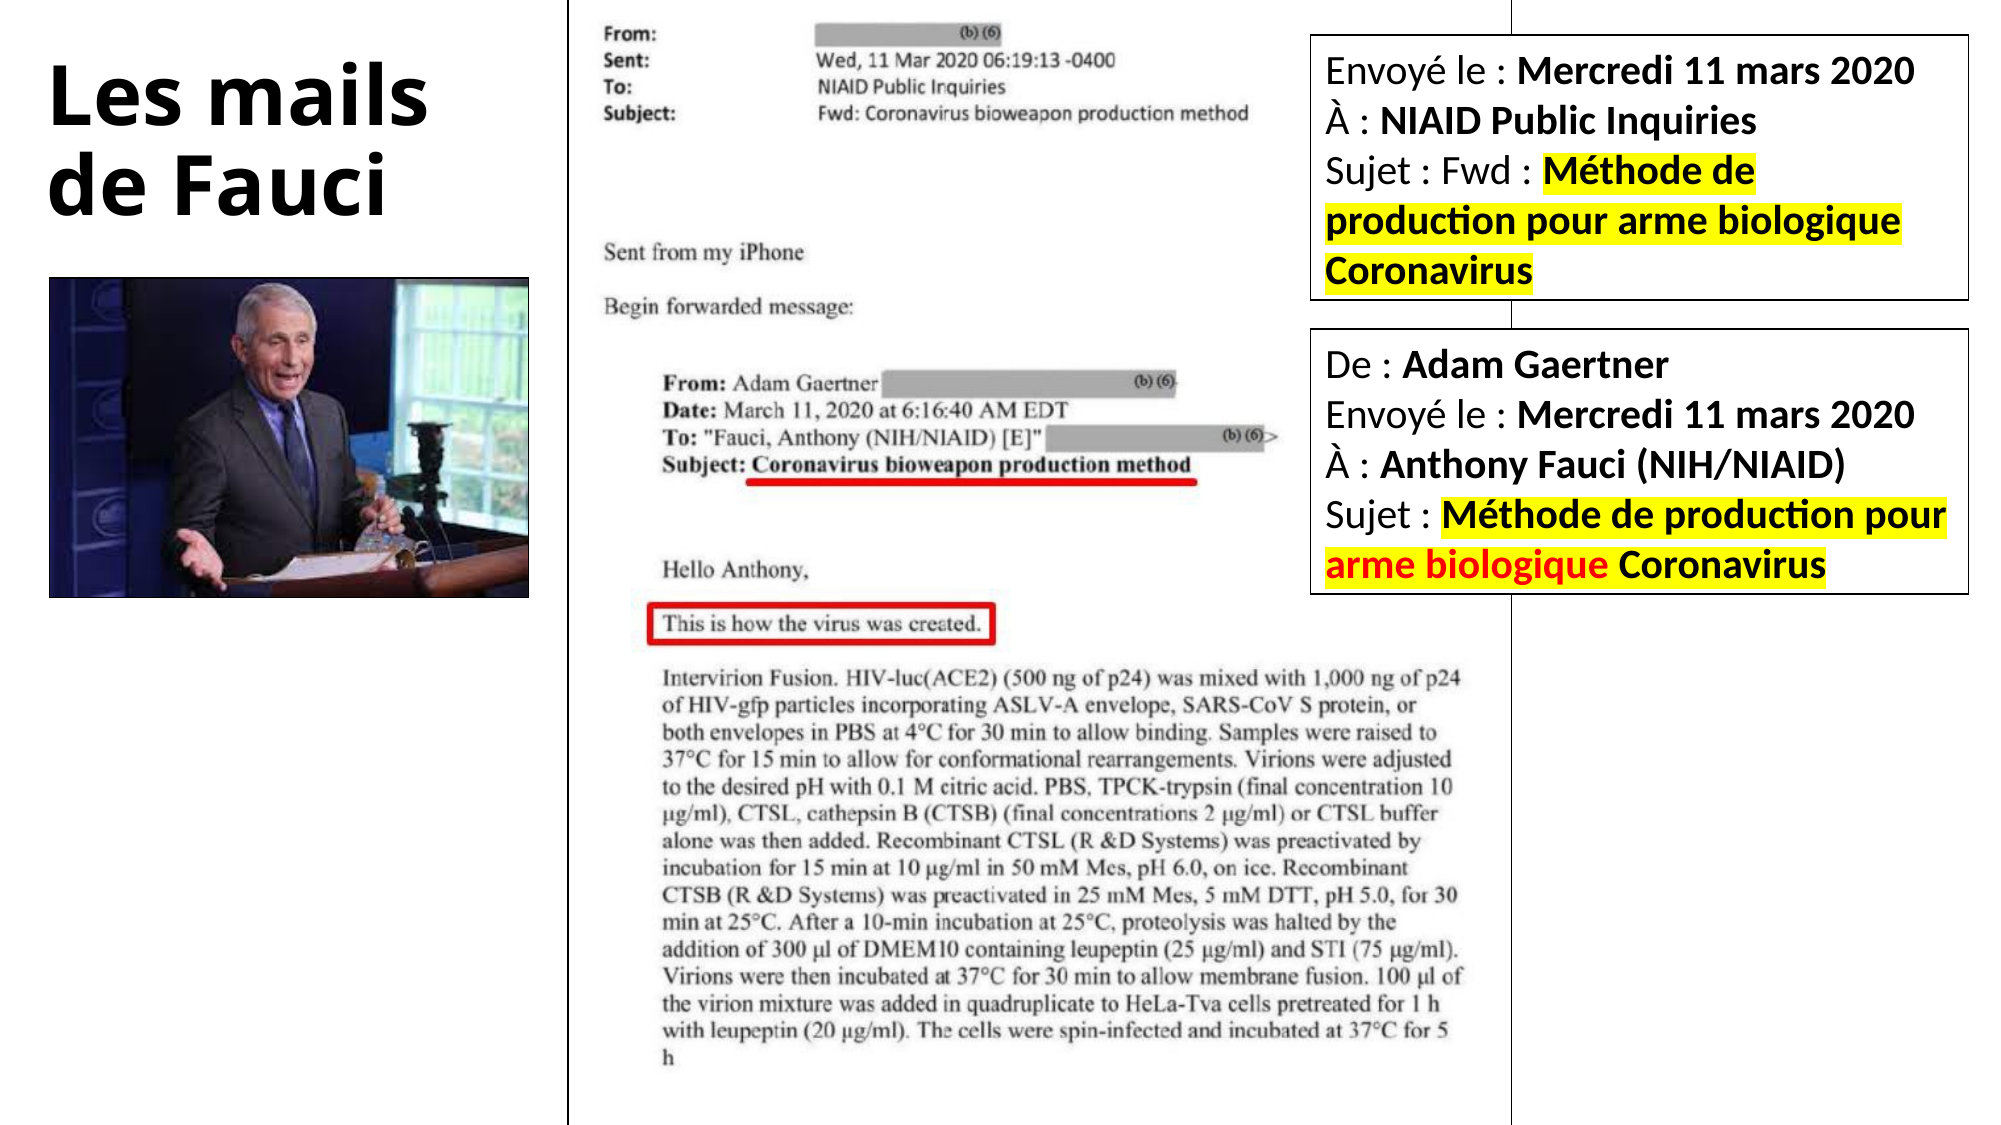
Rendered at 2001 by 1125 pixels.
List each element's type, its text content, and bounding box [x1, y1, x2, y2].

title Les mails de Fauci [31, 34, 547, 253]
text_box Envoyé le : Mercredi 11 mars 2020 À : NIAID Public Inquiries Sujet : Fwd : Méthode de production pour arme biologique Coronavirus [1310, 35, 1969, 300]
picture [568, 0, 1511, 1125]
picture [50, 278, 528, 597]
text_box De : Adam Gaertner Envoyé le : Mercredi 11 mars 2020 À : Anthony Fauci (NIH/NIAID) Sujet : Méthode de production pour arme biologique Coronavirus [1310, 329, 1969, 594]
